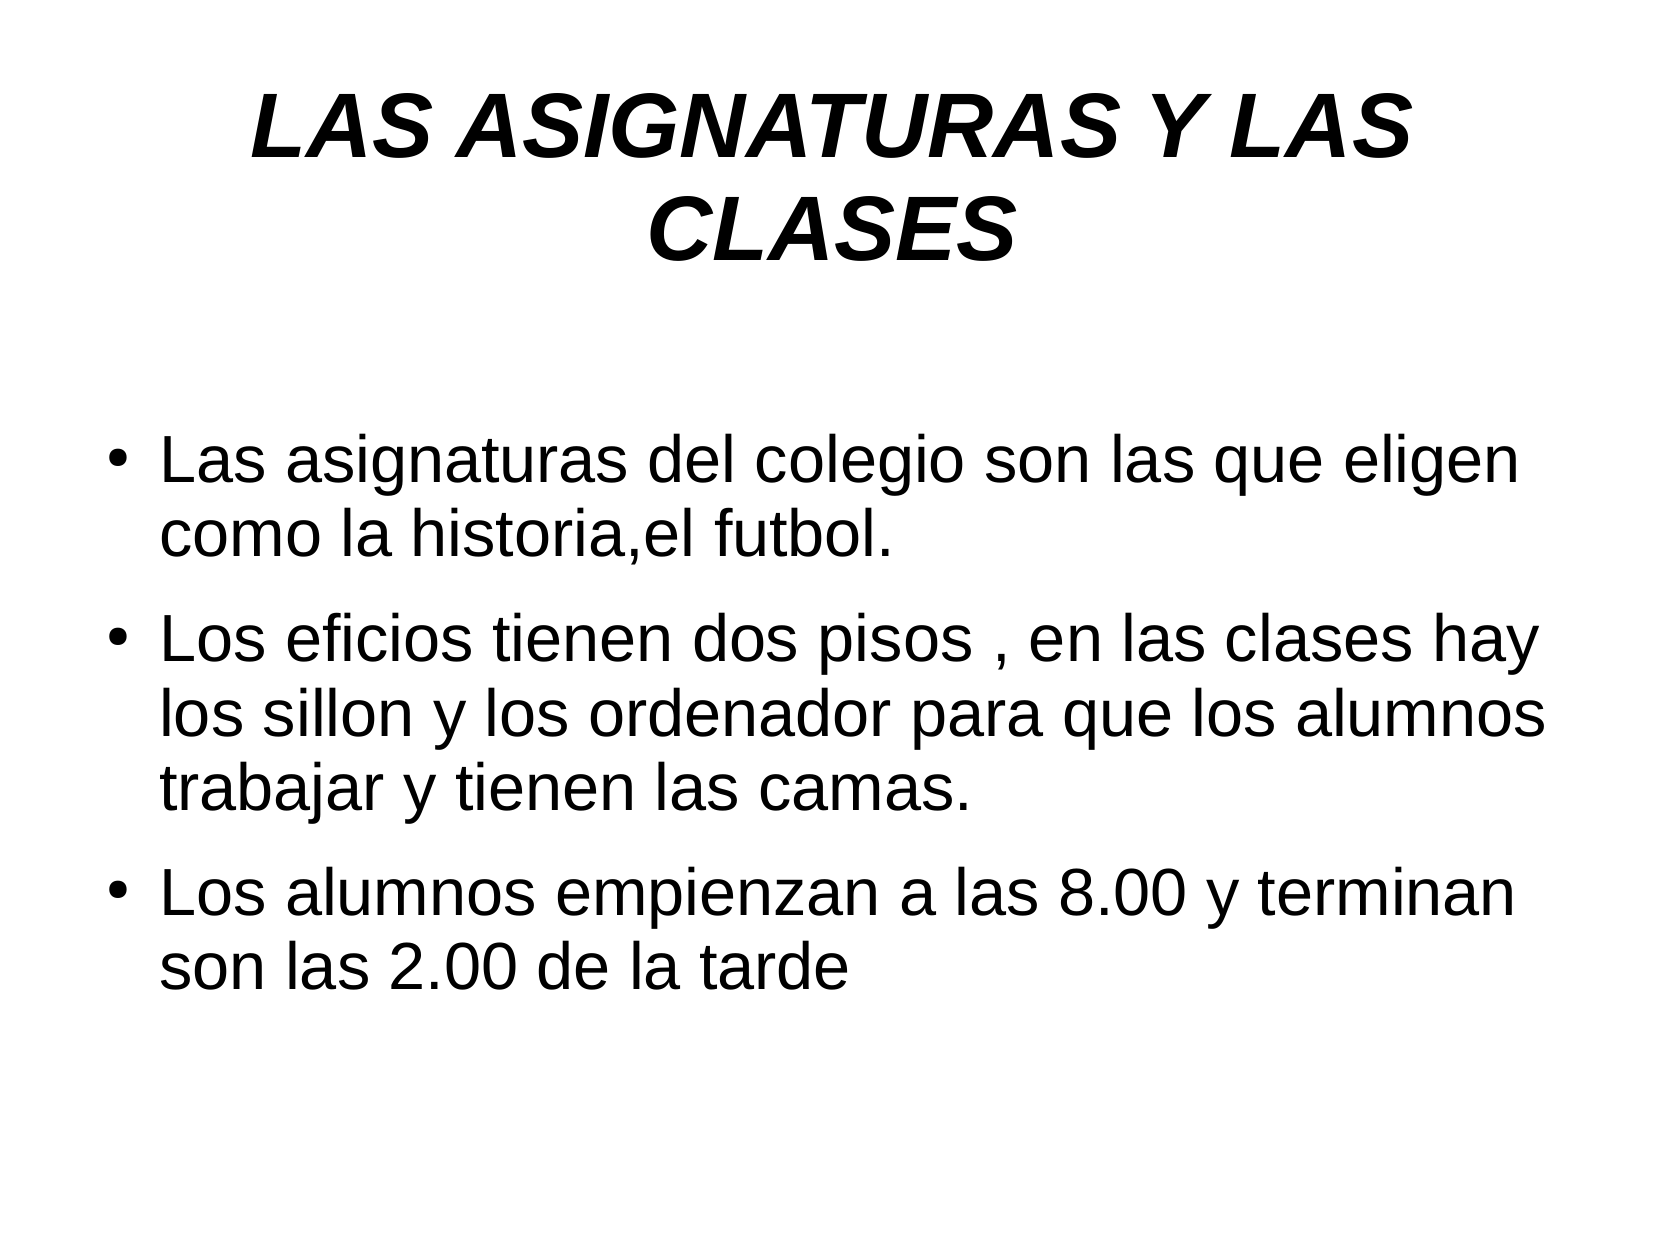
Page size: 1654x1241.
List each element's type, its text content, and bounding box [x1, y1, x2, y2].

list Las asignaturas del colegio son las que eligen como la historia,el futbol. Los eficios tienen dos pisos , en las clases hay los sillon y los ordenador para que los alumnos trabajar y tienen las camas. Los alumnos empienzan a las 8.00 y terminan son las 2.00 de la tarde [88, 421, 1577, 1093]
title LAS ASIGNATURAS Y LAS CLASES [88, 0, 1577, 384]
